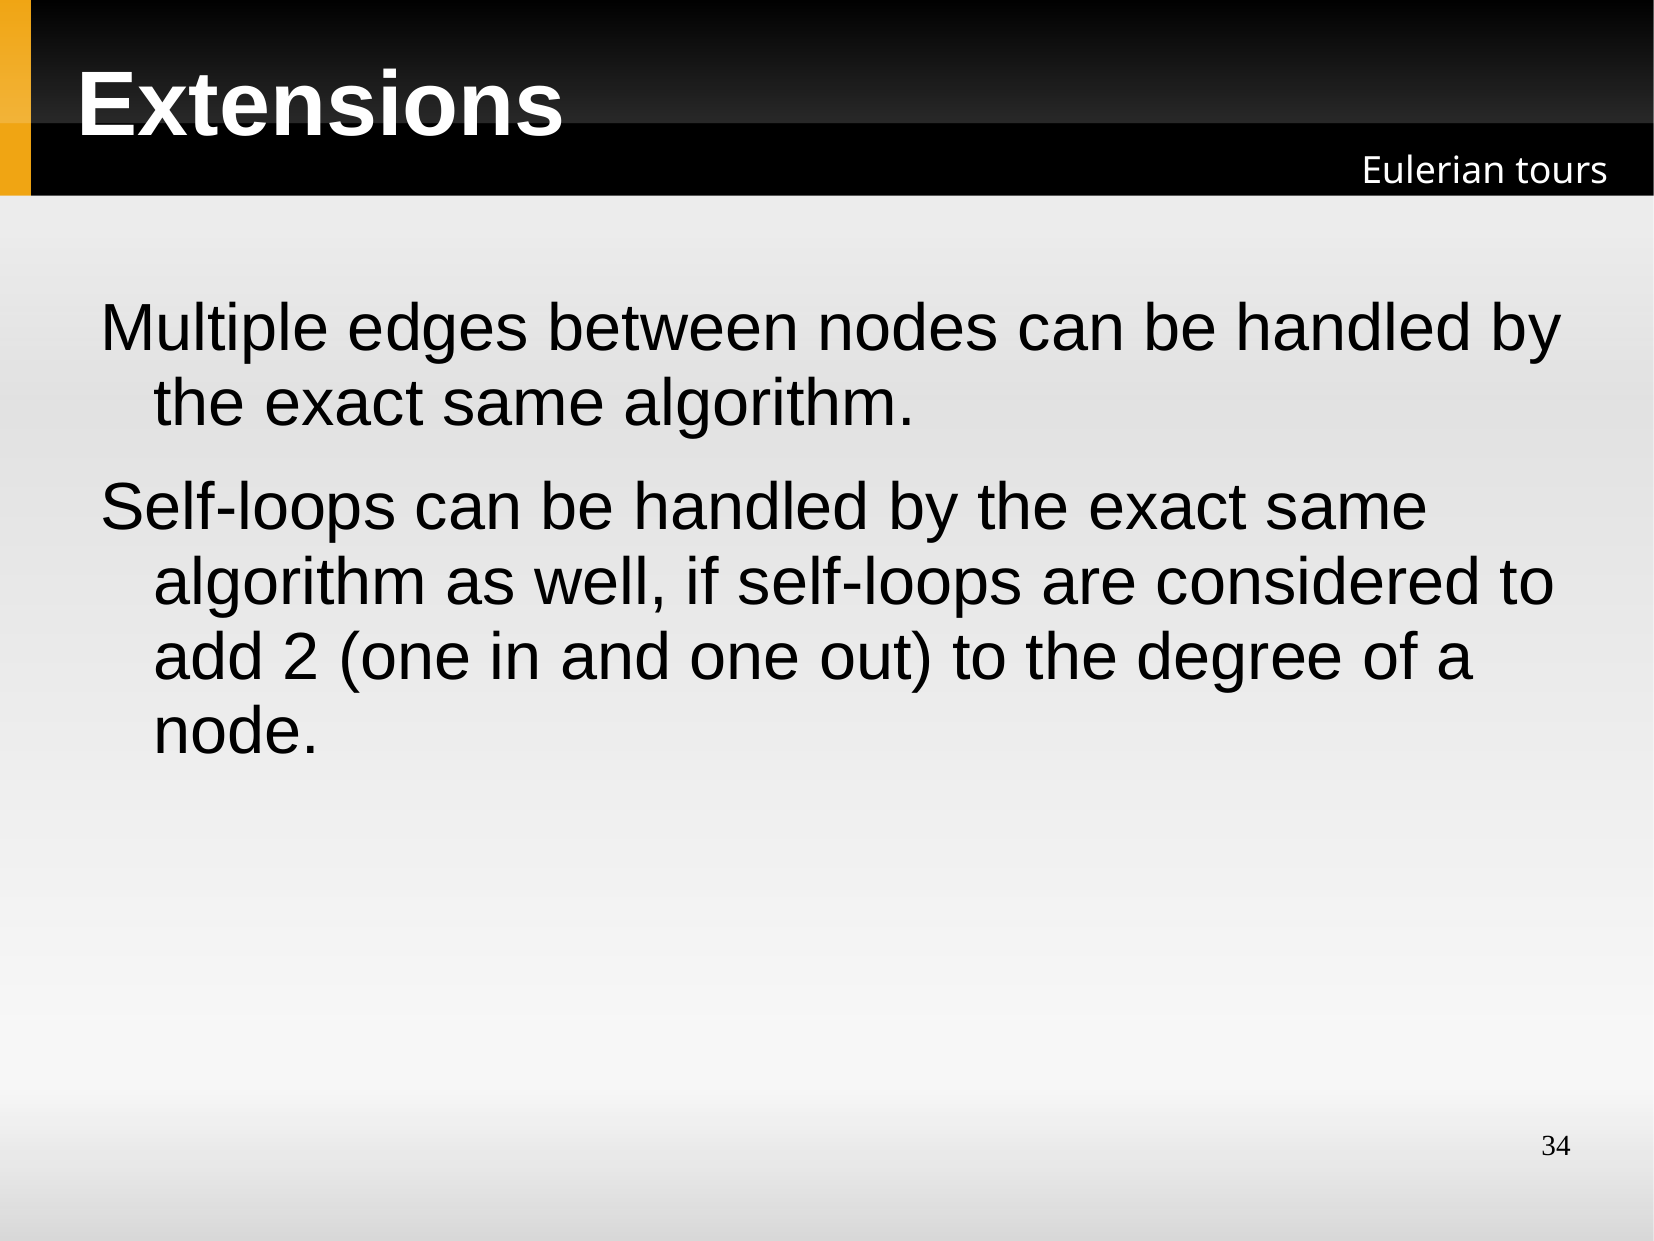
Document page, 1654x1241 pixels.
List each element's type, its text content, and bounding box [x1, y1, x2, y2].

title Extensions [76, 7, 1565, 200]
picture [0, 0, 1654, 1241]
list Multiple edges between nodes can be handled by the exact same algorithm. Self-loops can be handled by the exact same algorithm as well, if self-loops are considered to add 2 (one in and one out) to the degree of a node. [82, 290, 1571, 1094]
